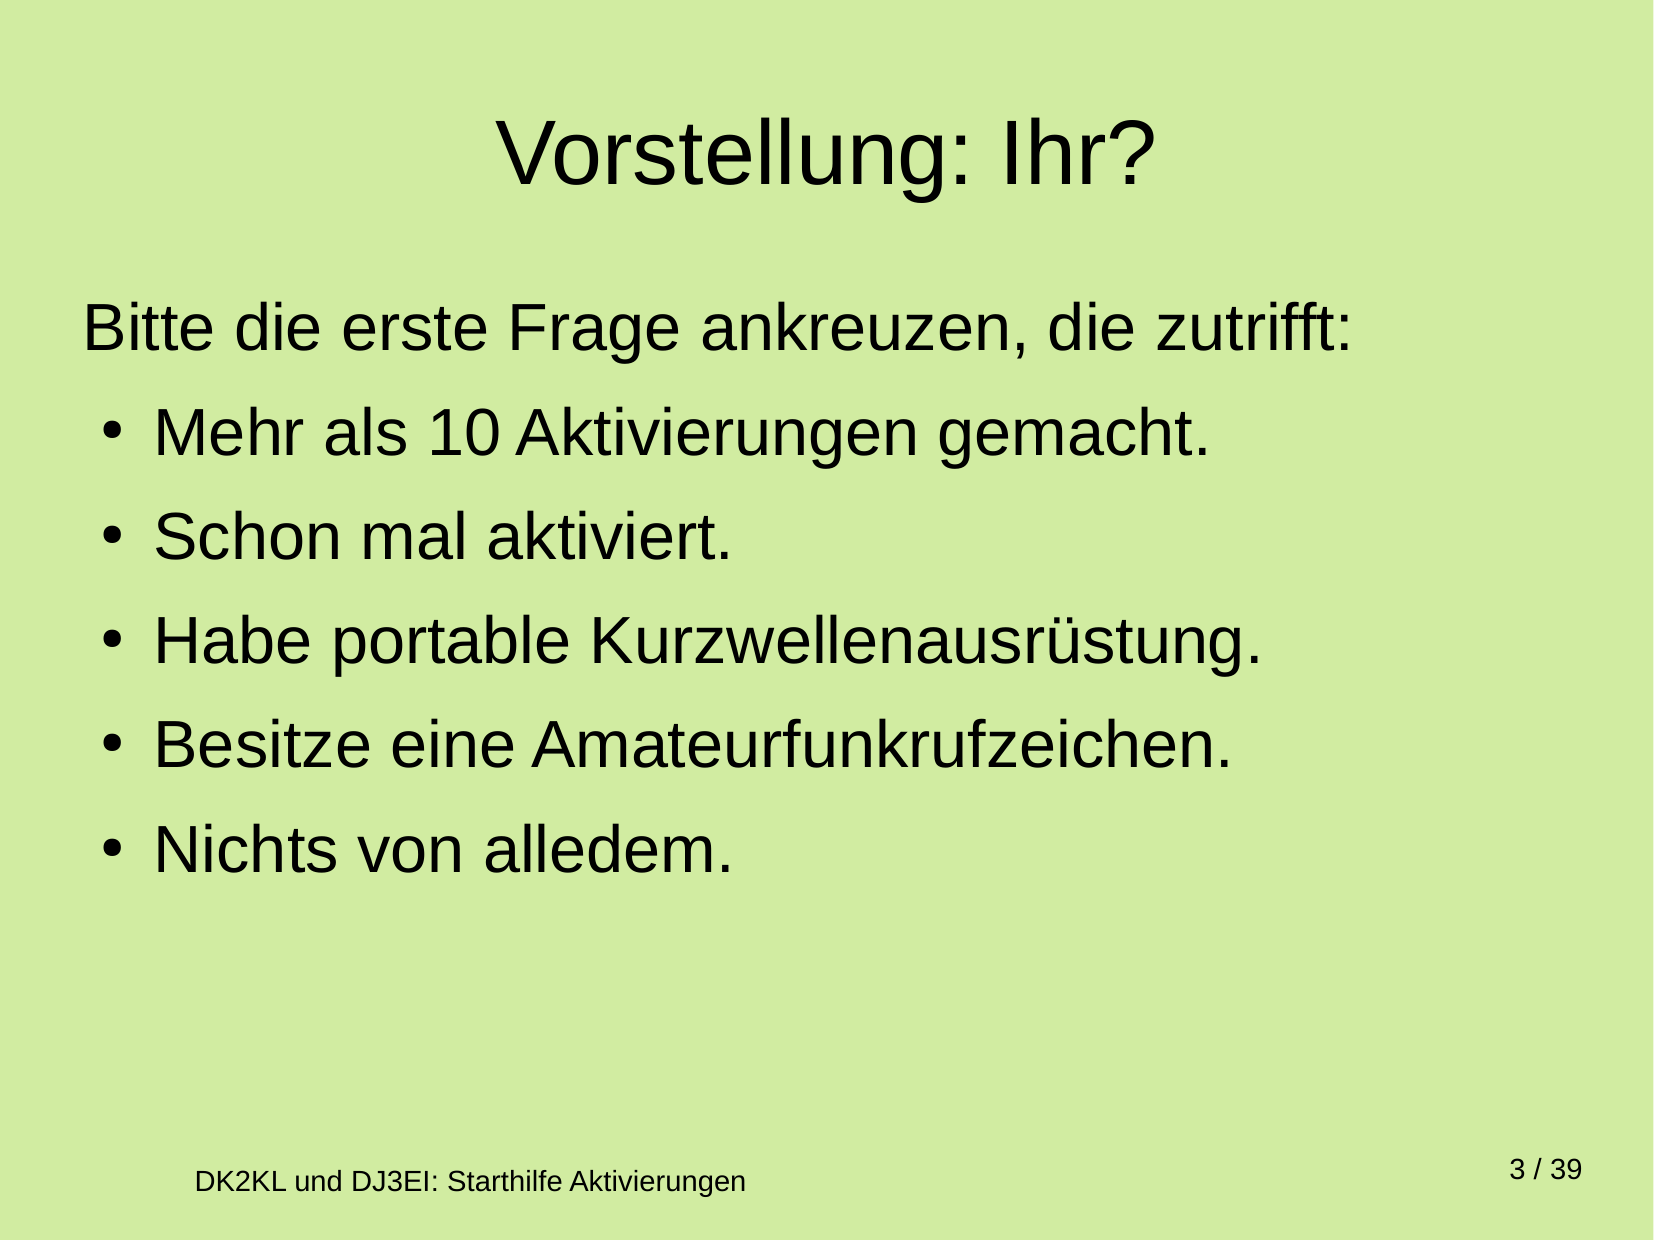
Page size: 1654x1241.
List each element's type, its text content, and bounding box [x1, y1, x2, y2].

list Bitte die erste Frage ankreuzen, die zutrifft: Mehr als 10 Aktivierungen gemacht. Schon mal aktiviert. Habe portable Kurzwellenausrüstung. Besitze eine Amateurfunkrufzeichen. Nichts von alledem. [82, 290, 1571, 1010]
title Vorstellung: Ihr? [82, 49, 1571, 257]
